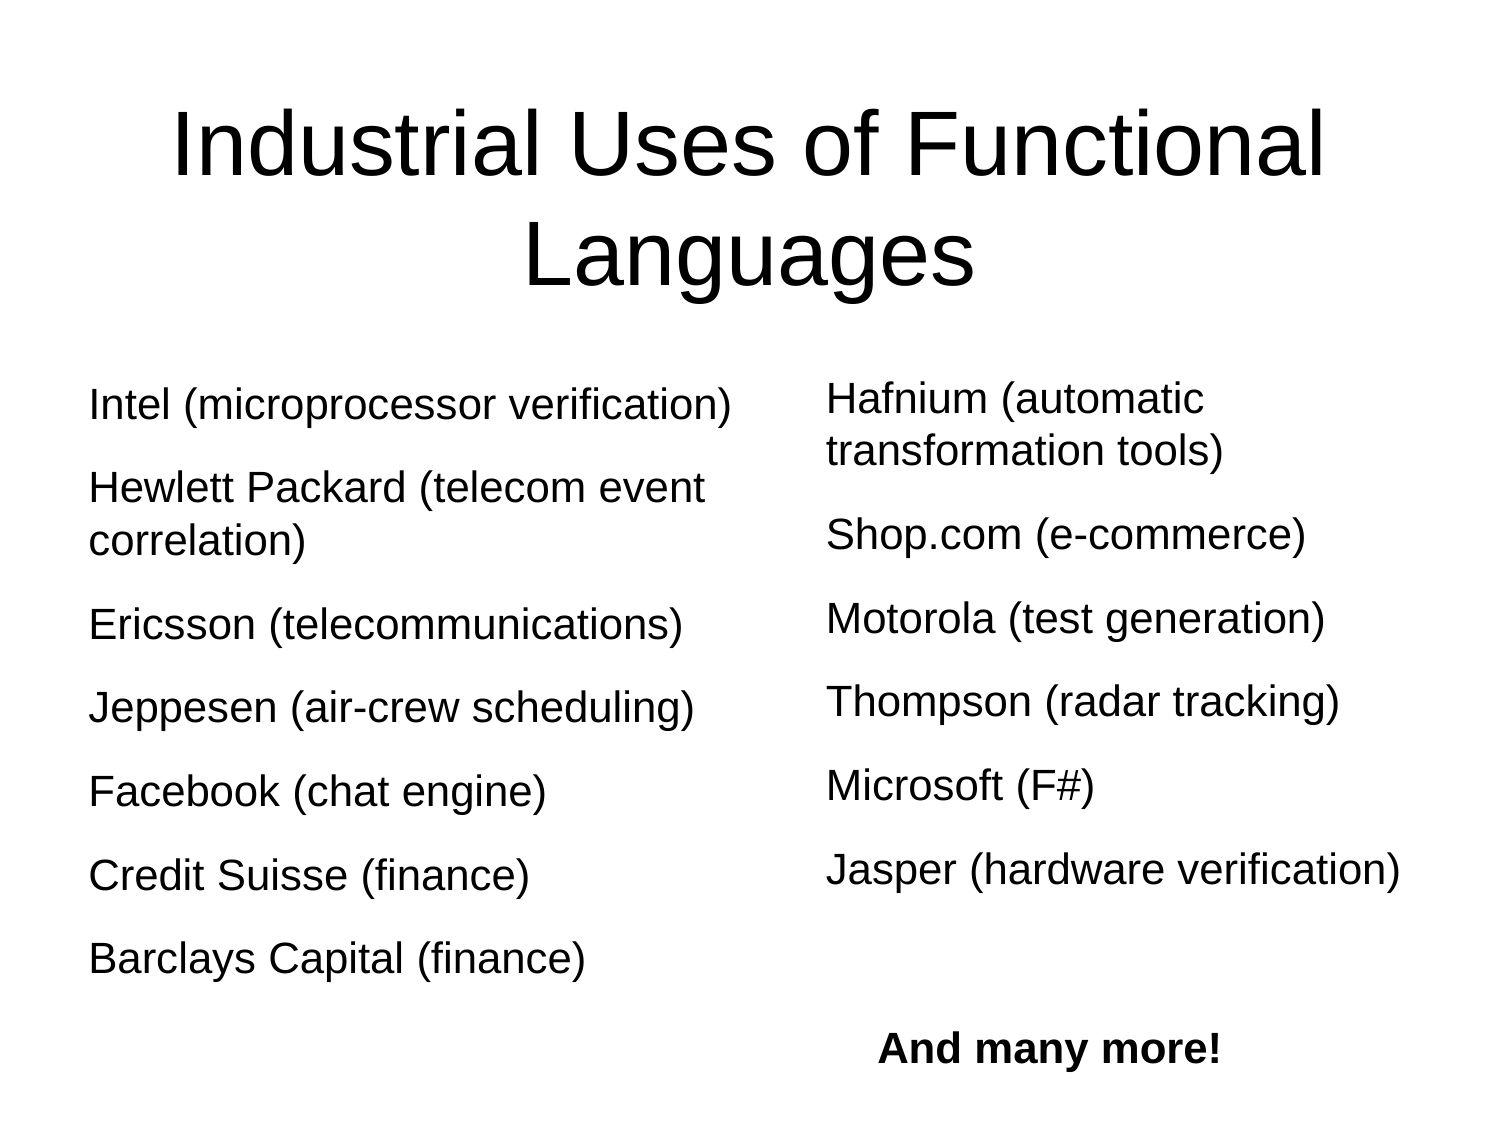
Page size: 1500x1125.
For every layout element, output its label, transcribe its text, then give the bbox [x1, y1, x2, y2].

text_box And many more! [862, 1012, 1313, 1080]
title Industrial Uses of Functional Languages [112, 76, 1388, 312]
text_box Intel (microprocessor verification) Hewlett Packard (telecom event correlation) Ericsson (telecommunications) Jeppesen (air-crew scheduling) Facebook (chat engine) Credit Suisse (finance) Barclays Capital (finance) [73, 367, 762, 991]
text_box Hafnium (automatic transformation tools) Shop.com (e-commerce) Motorola (test generation) Thompson (radar tracking) Microsoft (F#) Jasper (hardware verification) [811, 361, 1449, 901]
